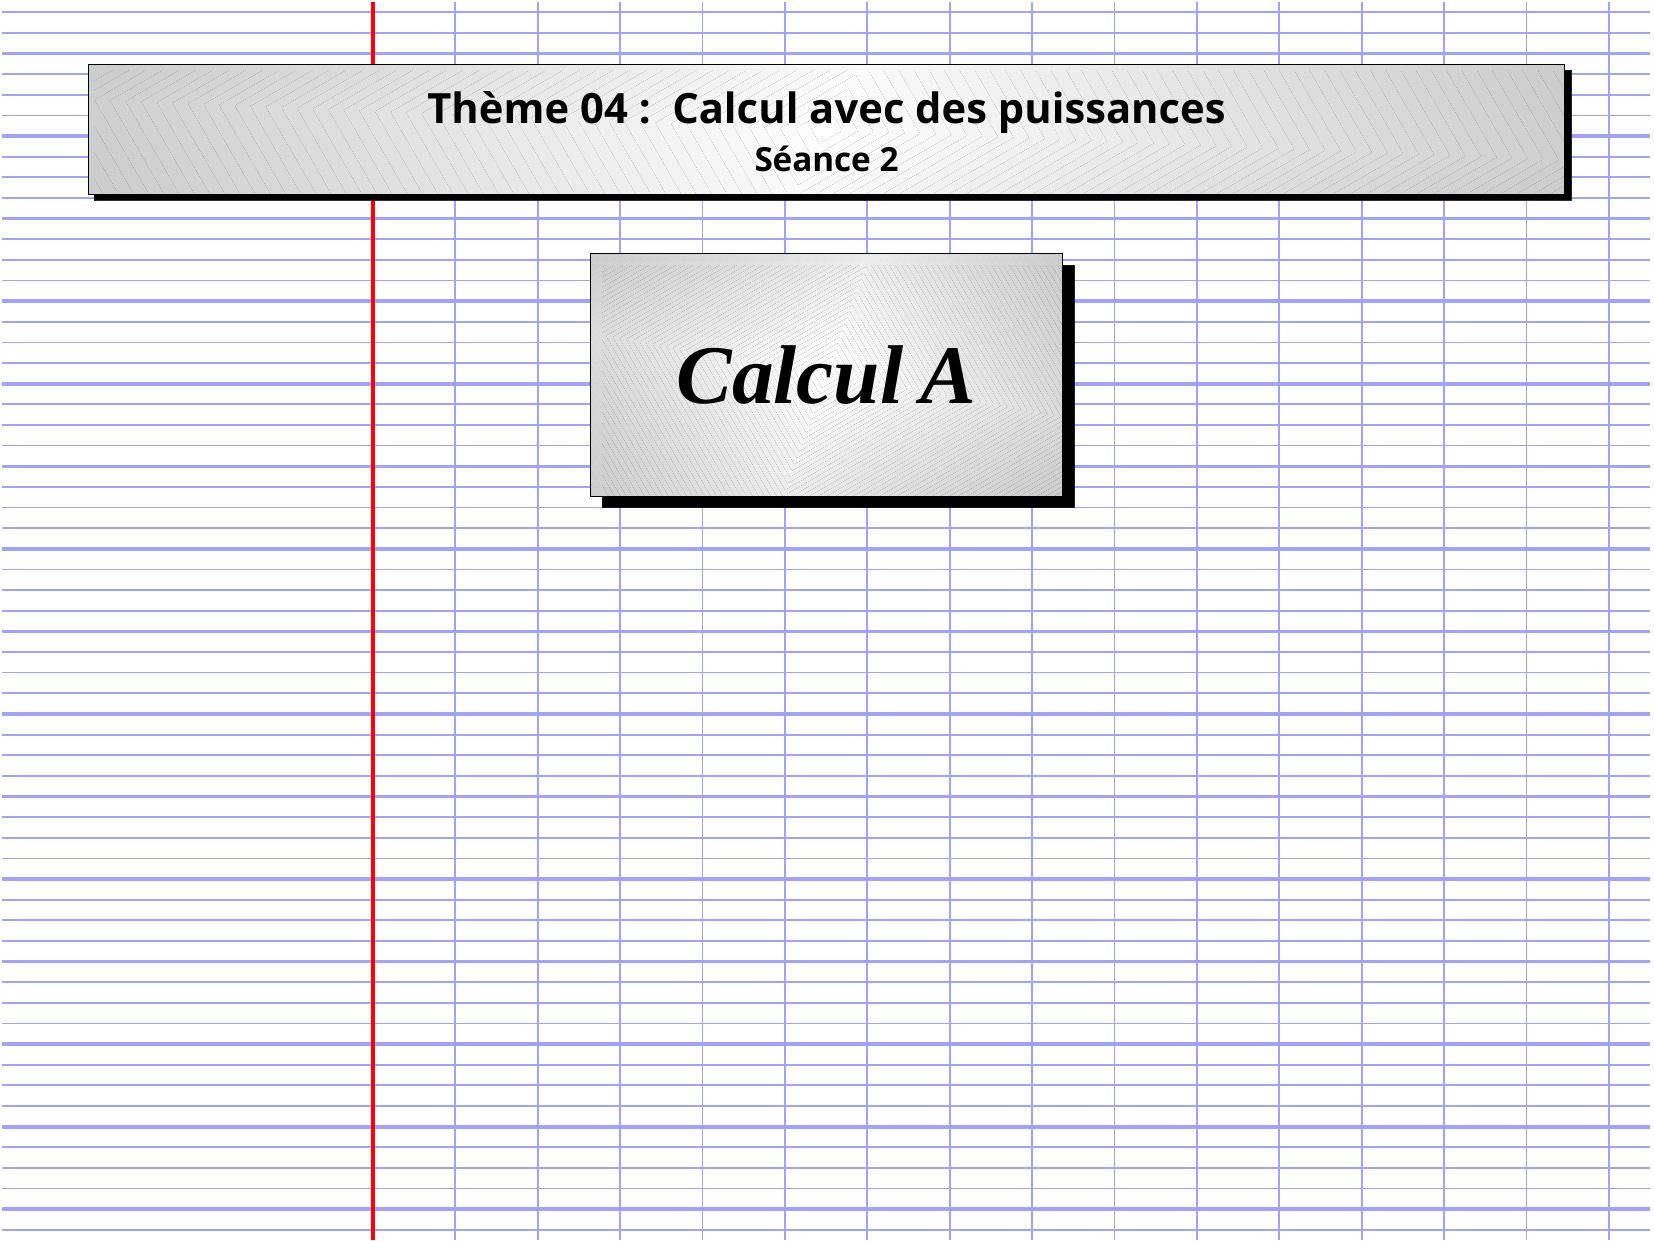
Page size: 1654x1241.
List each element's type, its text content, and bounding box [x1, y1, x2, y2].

picture [0, 0, 1654, 1241]
text_box Calcul A [590, 253, 1063, 497]
text_box Thème 04 : Calcul avec des puissances Séance 2 [88, 64, 1565, 195]
